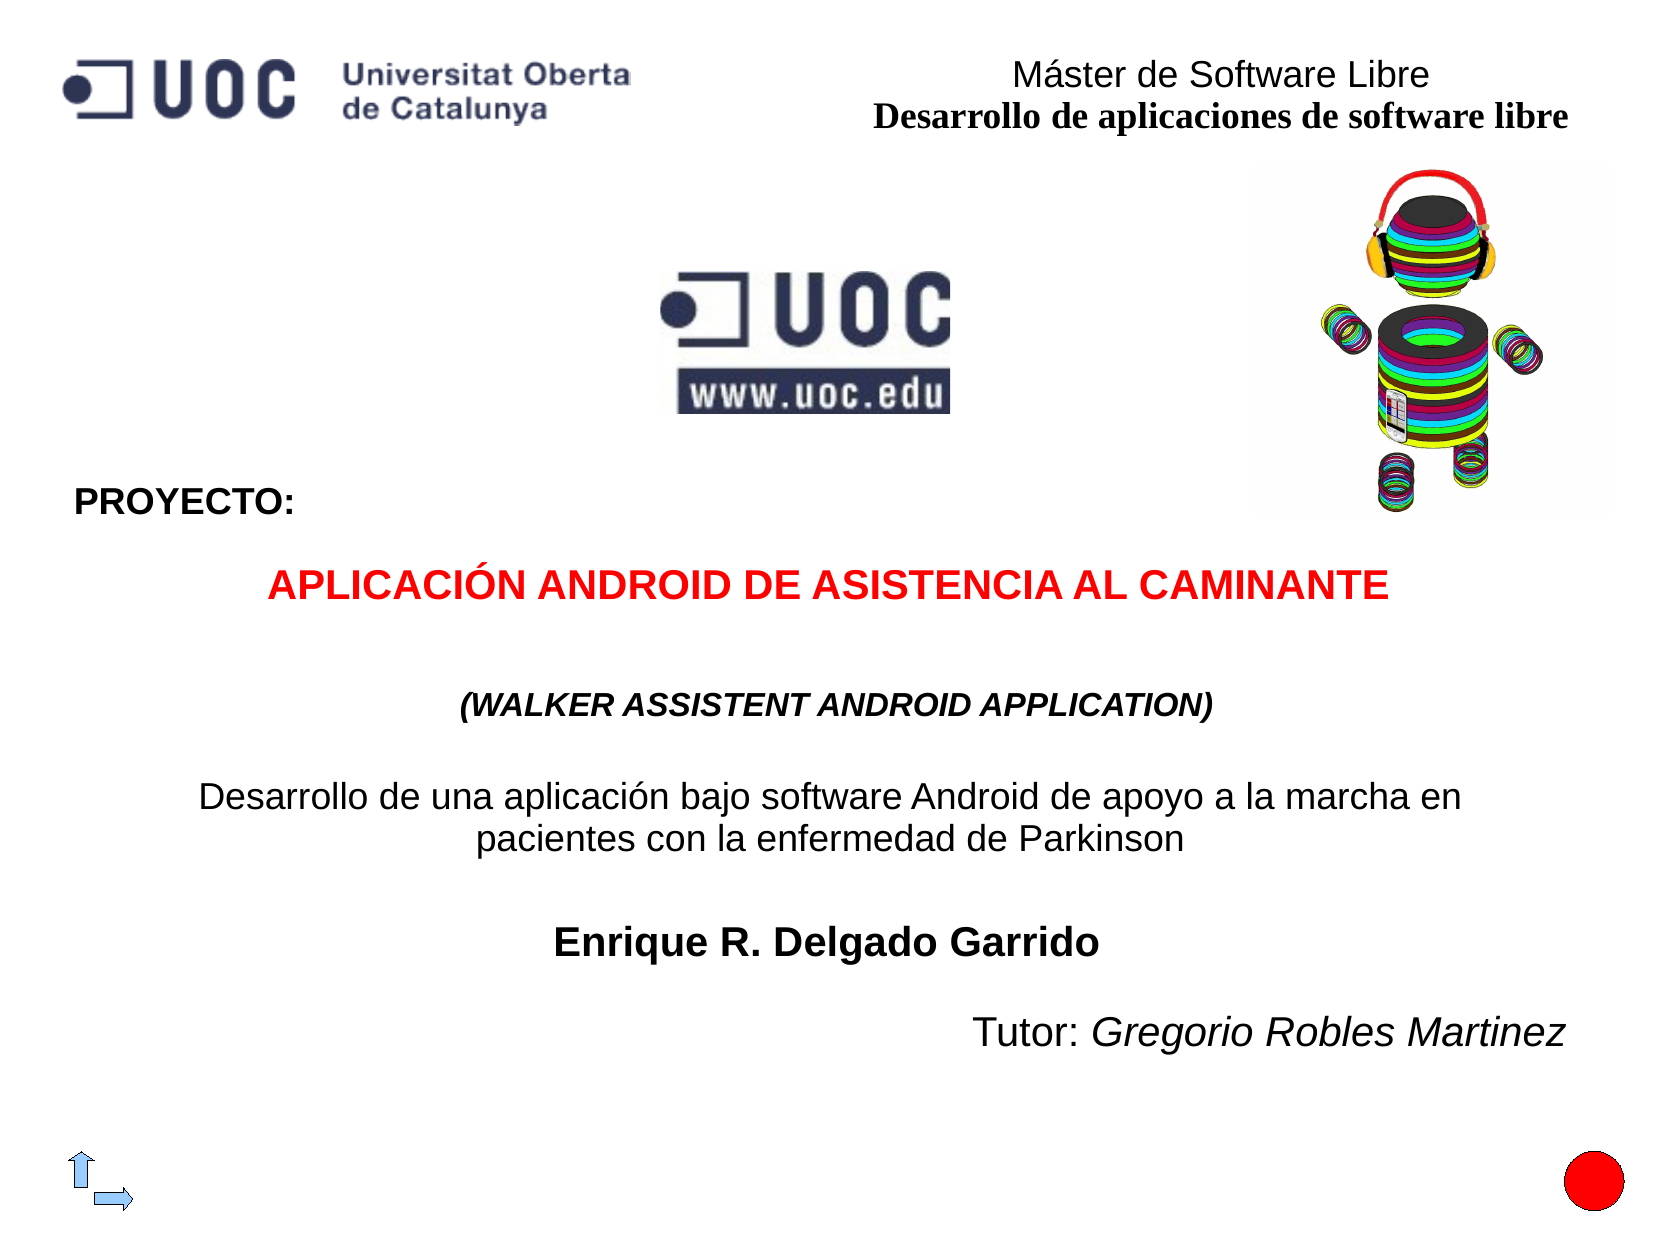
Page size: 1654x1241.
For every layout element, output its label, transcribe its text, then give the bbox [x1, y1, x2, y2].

text_box Tutor: Gregorio Robles Martinez [944, 1001, 1595, 1063]
picture [660, 271, 951, 414]
picture [62, 59, 631, 126]
text_box (WALKER ASSISTENT ANDROID APPLICATION) [398, 679, 1276, 743]
text_box [94, 1187, 133, 1211]
text_box PROYECTO: [59, 473, 355, 532]
text_box Desarrollo de una aplicación bajo software Android de apoyo a la marcha en pacientes con la enfermedad de Parkinson [154, 767, 1506, 867]
text_box [68, 1151, 95, 1188]
text_box Enrique R. Delgado Garrido [528, 910, 1126, 974]
picture [1254, 162, 1610, 517]
text_box [1564, 1151, 1625, 1211]
text_box Máster de Software Libre Desarrollo de aplicaciones de software libre [850, 46, 1592, 146]
text_box APLICACIÓN ANDROID DE ASISTENCIA AL CAMINANTE [107, 554, 1551, 650]
